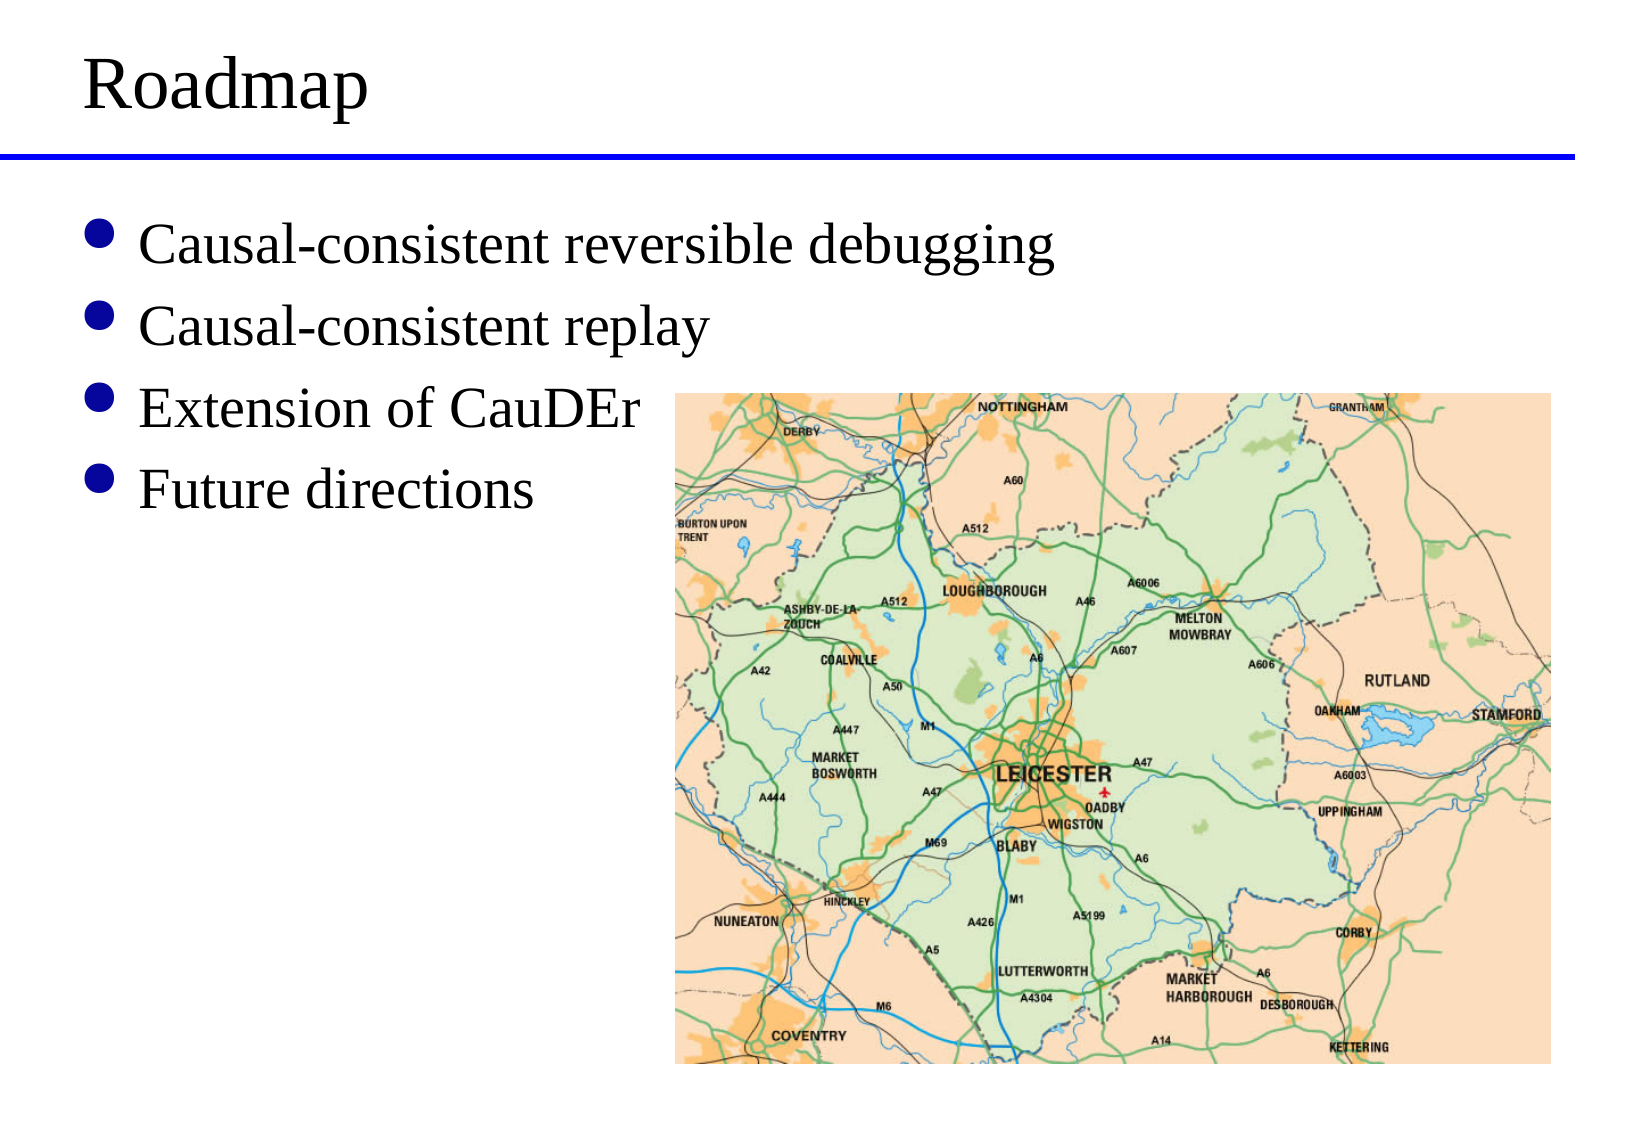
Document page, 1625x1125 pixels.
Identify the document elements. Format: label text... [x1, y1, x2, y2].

list Causal-consistent reversible debugging Causal-consistent replay Extension of CauDEr Future directions [67, 198, 1478, 1061]
title Roadmap [67, 27, 1544, 131]
picture [675, 393, 1551, 1064]
